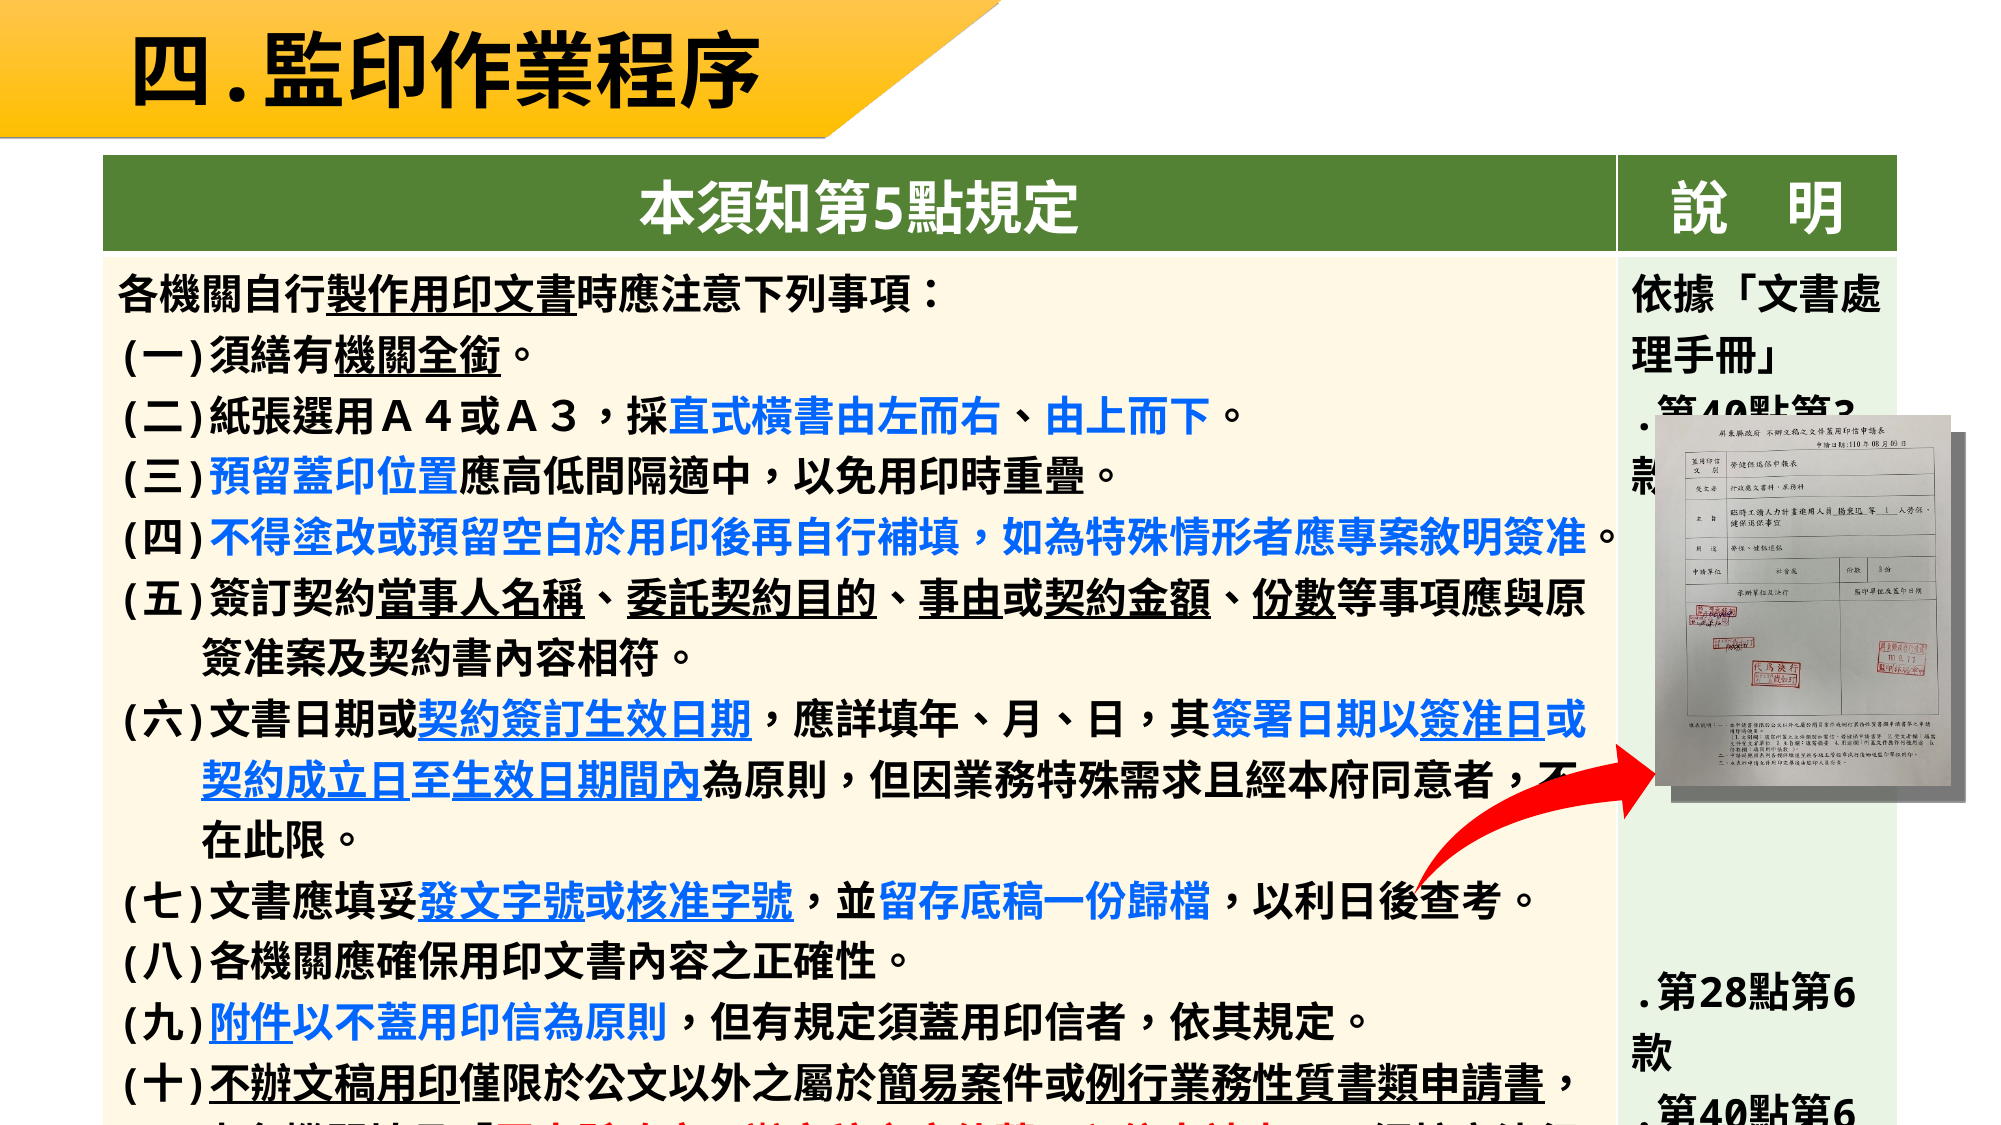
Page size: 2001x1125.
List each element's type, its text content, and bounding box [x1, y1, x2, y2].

table_header 說 明 [1618, 155, 1897, 251]
picture [1655, 415, 1951, 787]
table_cell 各機關自行製作用印文書時應注意下列事項： (一)須繕有機關全銜。 (二)紙張選用Ａ４或Ａ３，採直式橫書由左而右、由上而下。 (三)預留蓋印位置應高低間隔適中，以免用印時重疊。 (四)不得塗改或預留空白於用印後再自行補填，如為特殊情形者應專案敘明簽准。 (五)簽訂契約當事人名稱、委託契約目的、事由或契約金額、份數等事項應與原 簽准案及契約書內容相符。 (六)文書日期或契約簽訂生效日期，應詳填年、月、日，其簽署日期以簽准日或 契約成立日至生效日期間內為原則，但因業務特殊需求且經本府同意者，不 在此限。 (七)文書應填妥發文字號或核准字號，並留存底稿一份歸檔，以利日後查考。 (八)各機關應確保用印文書內容之正確性。 (九)附件以不蓋用印信為原則，但有規定須蓋用印信者，依其規定。 (十)不辦文稿用印僅限於公文以外之屬於簡易案件或例行業務性質書類申請書， 由各機關填具「屏東縣政府不辦文稿之文件蓋用印信申請表」，經核章決行 後，送監印單位用印，該申請表由監印人員收存。 [103, 257, 1616, 1125]
table_header 本須知第5點規定 [103, 155, 1616, 251]
table_cell 依據「文書處理手冊」 .第40點第3款 .第28點第6款 .第40點第6款 .第40點第9款規定訂定 [1618, 257, 1897, 772]
text_box 四.監印作業程序 [0, 0, 1002, 137]
table_cell 依據「文書處理手冊」 .第40點第3款 .第28點第6款 .第40點第6款 .第40點第9款規定訂定 [1618, 777, 1897, 1125]
text_box [1414, 743, 1656, 895]
